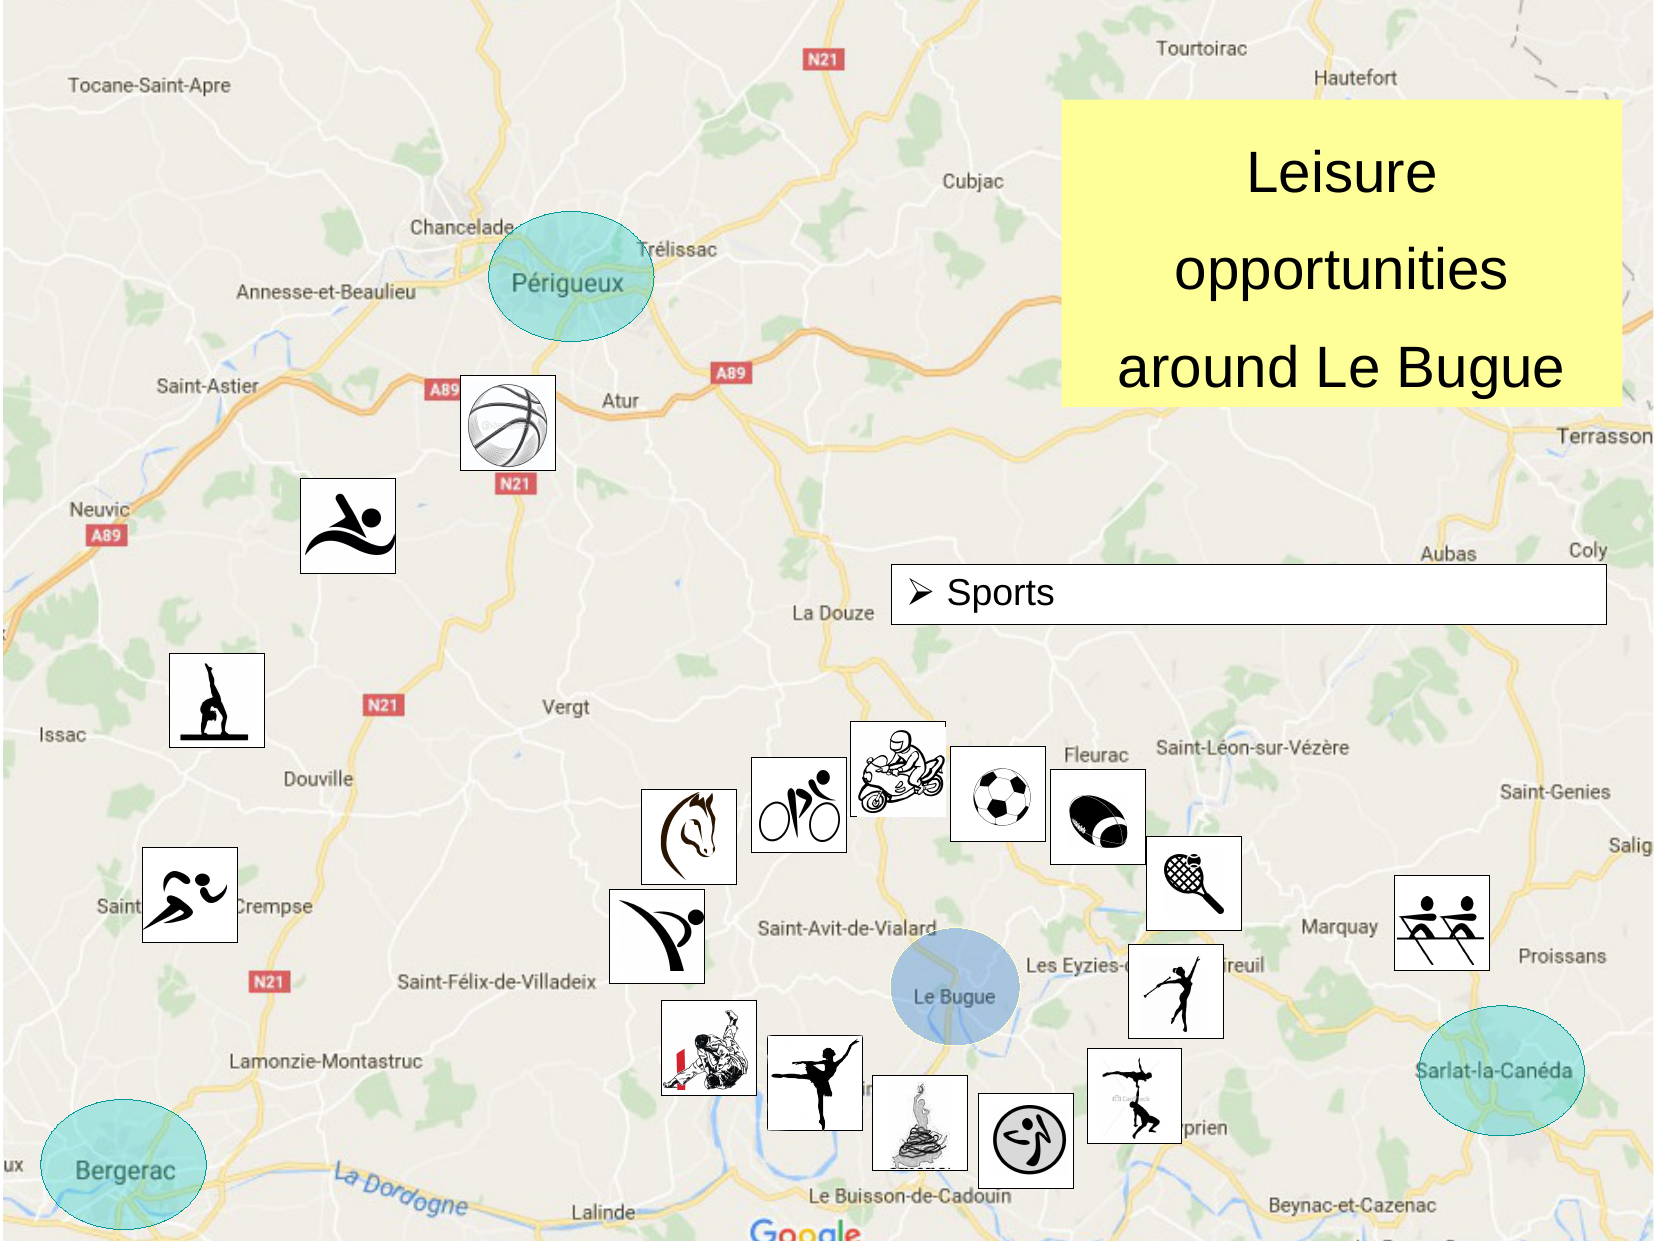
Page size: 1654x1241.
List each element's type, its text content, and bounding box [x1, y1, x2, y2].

picture [3, 0, 1654, 1241]
text_box [24, 847, 238, 970]
text_box [872, 1075, 968, 1171]
text_box [488, 211, 655, 342]
text_box [1050, 769, 1242, 931]
text_box [460, 375, 556, 471]
text_box [641, 789, 737, 885]
text_box Leisure opportunities around Le Bugue [1061, 99, 1623, 375]
text_box [751, 757, 847, 853]
text_box [609, 889, 705, 984]
text_box [890, 927, 1021, 1046]
text_box [1128, 944, 1224, 1039]
text_box [1394, 875, 1490, 971]
text_box [300, 478, 396, 574]
text_box [40, 1099, 207, 1230]
text_box [978, 1093, 1074, 1189]
text_box [1087, 1048, 1182, 1144]
text_box [950, 746, 1046, 842]
text_box [1418, 1005, 1585, 1136]
text_box [661, 1000, 757, 1096]
text_box [169, 653, 265, 748]
text_box  Sports [891, 564, 1607, 625]
text_box [188, 23, 367, 95]
text_box [850, 721, 946, 817]
